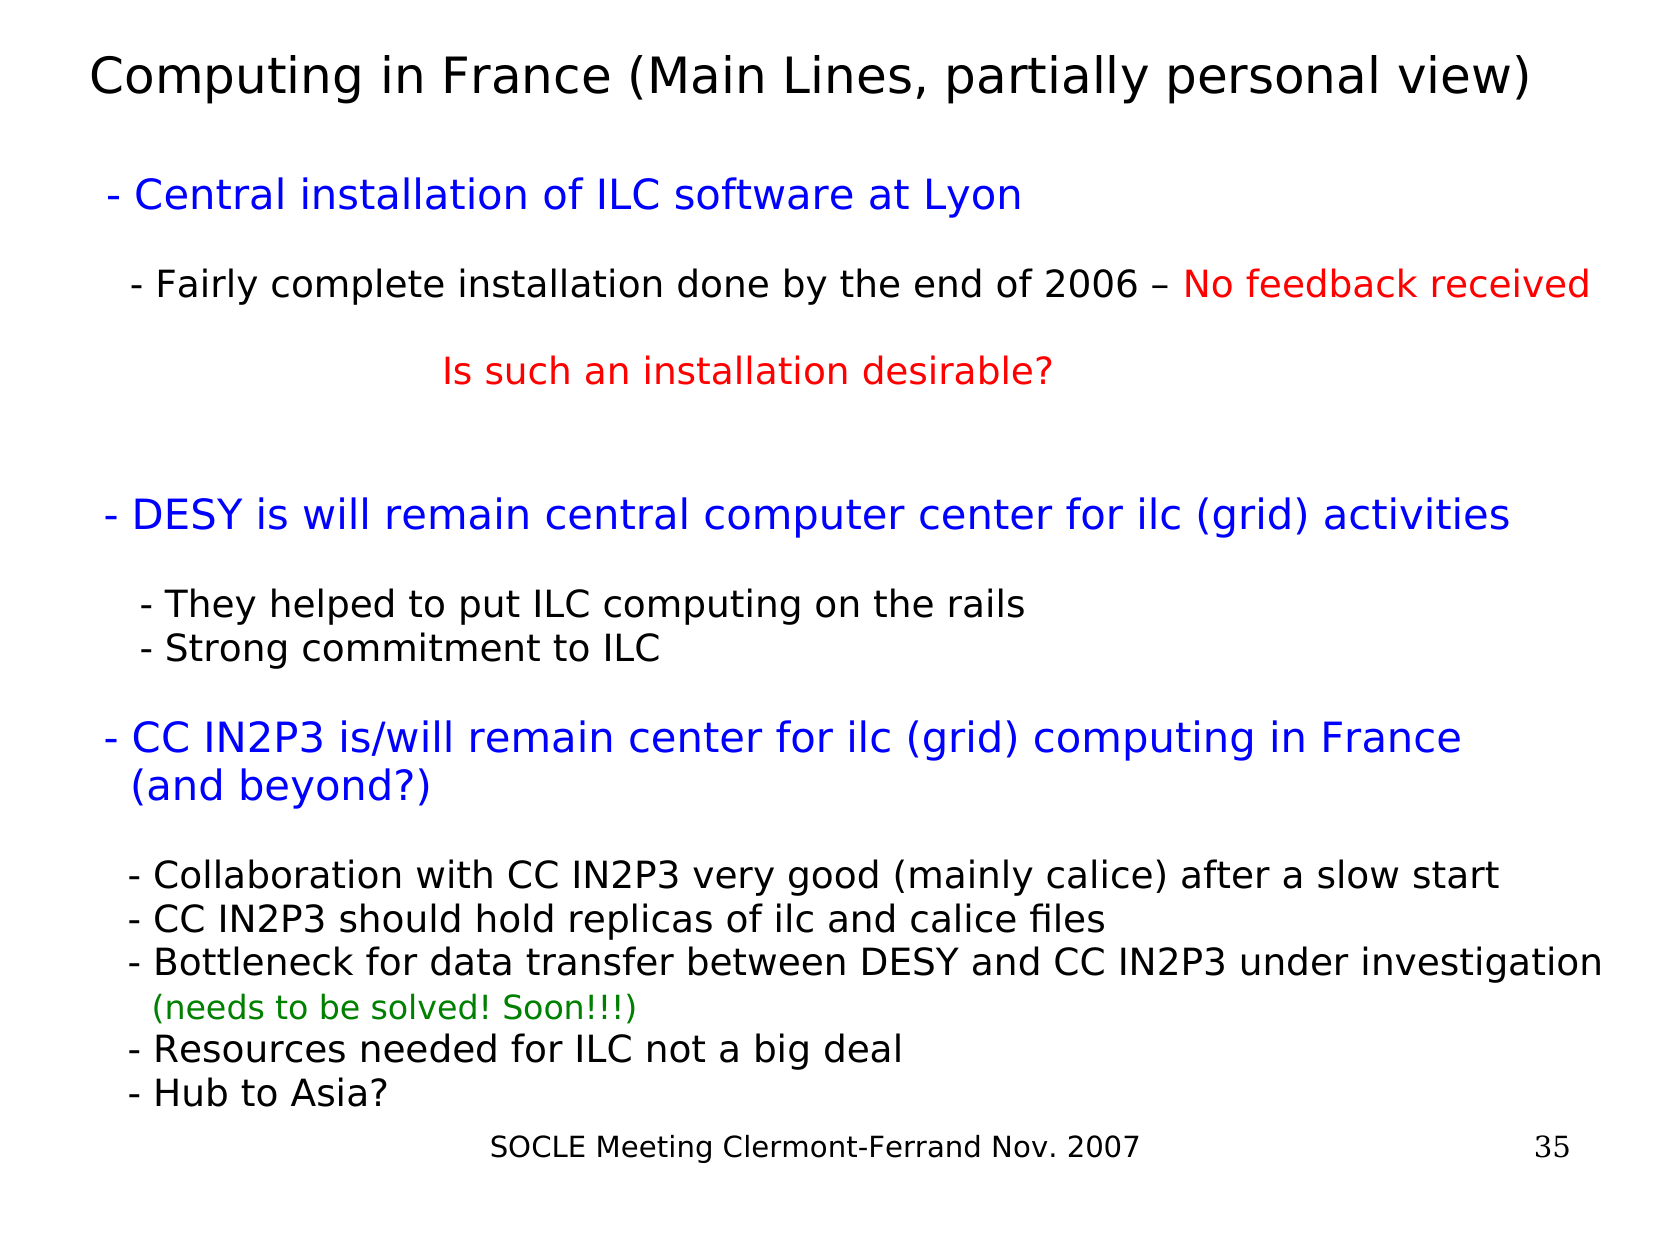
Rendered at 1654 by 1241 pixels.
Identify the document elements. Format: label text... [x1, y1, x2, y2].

text_box - DESY is will remain central computer center for ilc (grid) activities - They helped to put ILC computing on the rails - Strong commitment to ILC - CC IN2P3 is/will remain center for ilc (grid) computing in France (and beyond?) - Collaboration with CC IN2P3 very good (mainly calice) after a slow start - CC IN2P3 should hold replicas of ilc and calice files - Bottleneck for data transfer between DESY and CC IN2P3 under investigation (needs to be solved! Soon!!!) - Resources needed for ILC not a big deal - Hub to Asia? [88, 483, 1587, 1123]
text_box - Central installation of ILC software at Lyon - Fairly complete installation done by the end of 2006 – No feedback received Is such an installation desirable? [91, 163, 1576, 401]
text_box Computing in France (Main Lines, partially personal view) [75, 39, 1516, 113]
